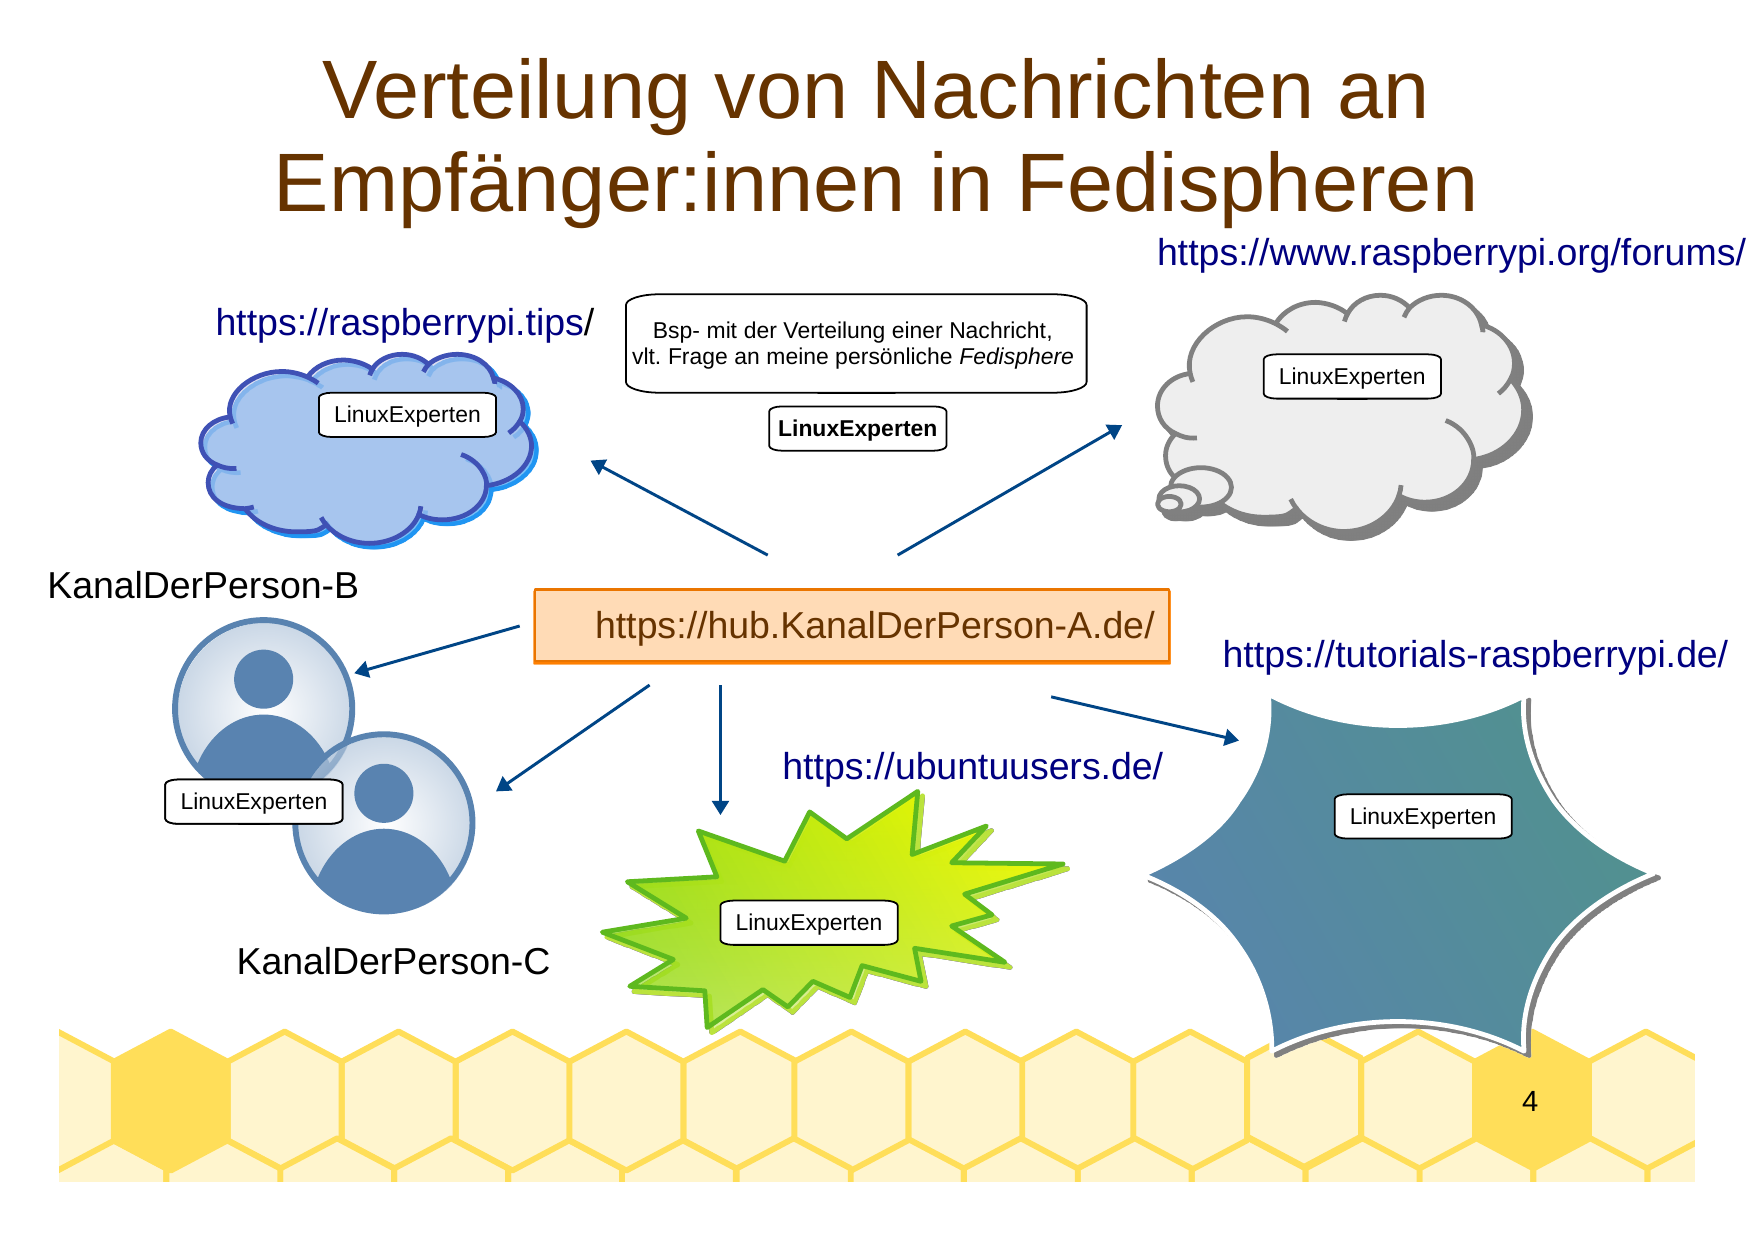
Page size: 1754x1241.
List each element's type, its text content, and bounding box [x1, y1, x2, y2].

text_box LinuxExperten [720, 900, 898, 945]
text_box [200, 367, 532, 544]
text_box https://ubuntuusers.de/ [767, 738, 1189, 796]
text_box https://tutorials-raspberrypi.de/ [1208, 625, 1754, 683]
text_box [179, 624, 349, 779]
text_box LinuxExperten [165, 779, 343, 824]
text_box KanalDerPerson-C [221, 933, 579, 990]
text_box [602, 796, 1064, 1028]
title Verteilung von Nachrichten an Empfänger:innen in Fedispheren [146, 43, 1608, 230]
text_box Bsp- mit der Verteilung einer Nachricht, vlt. Frage an meine persönliche Fedisphere [625, 294, 1087, 393]
text_box https://hub.KanalDerPerson-A.de/ [534, 589, 1170, 662]
text_box [299, 738, 469, 908]
text_box [1157, 295, 1524, 532]
text_box [1145, 695, 1654, 1052]
text_box https://raspberrypi.tips/ [200, 293, 610, 367]
text_box LinuxExperten [318, 392, 497, 438]
text_box https://www.raspberrypi.org/forums/ [1142, 224, 1754, 282]
text_box LinuxExperten [1263, 354, 1441, 399]
text_box LinuxExperten [769, 406, 947, 451]
text_box KanalDerPerson-B [32, 557, 390, 615]
text_box LinuxExperten [1334, 794, 1512, 839]
